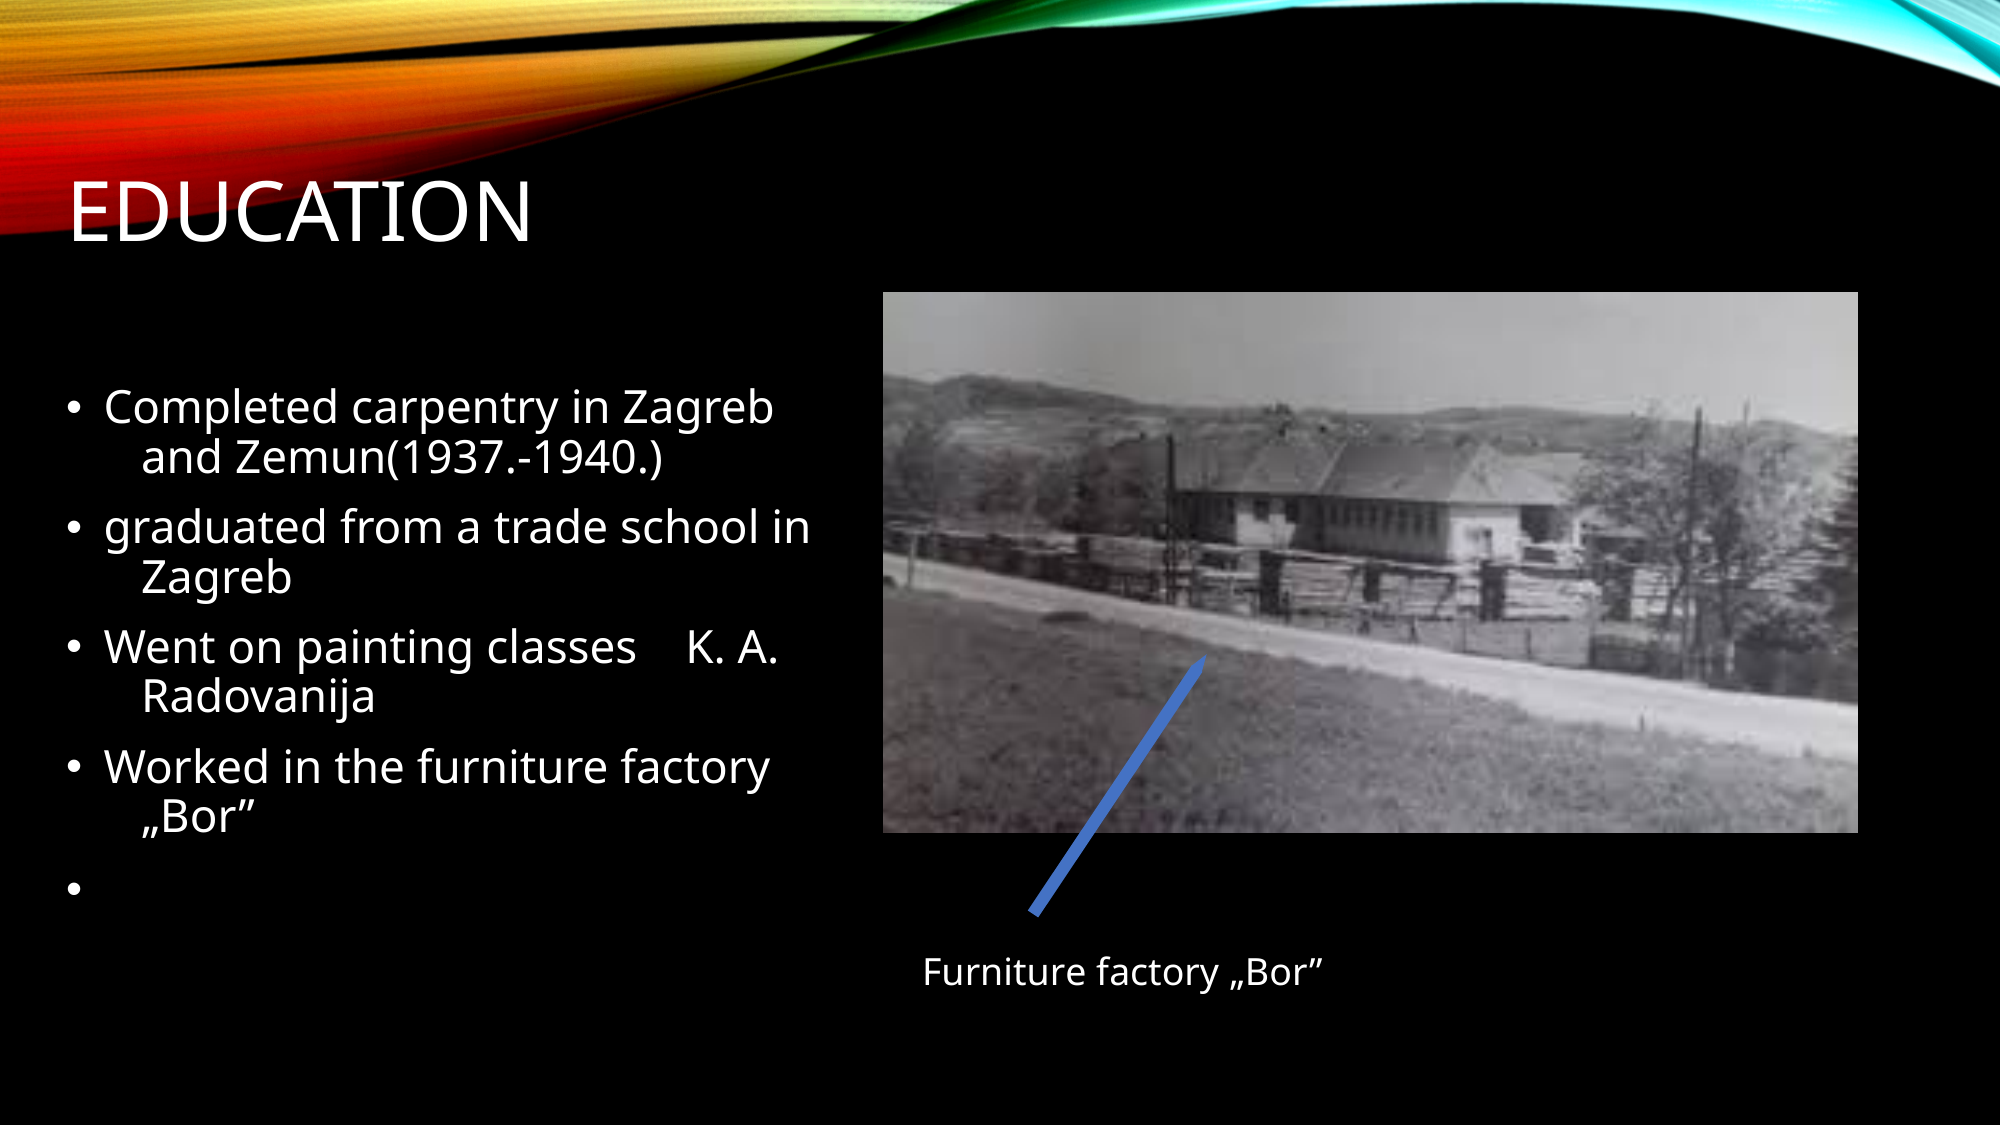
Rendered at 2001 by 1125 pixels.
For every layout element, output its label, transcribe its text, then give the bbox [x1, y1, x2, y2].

title education [51, 108, 721, 321]
list Completed carpentry in Zagreb and Zemun(1937.-1940.) graduated from a trade school in Zagreb Went on painting classes K. A. Radovanija Worked in the furniture factory „Bor” [51, 377, 854, 1038]
text_box Furniture factory „Bor” [907, 940, 1425, 1001]
picture [883, 292, 1858, 833]
